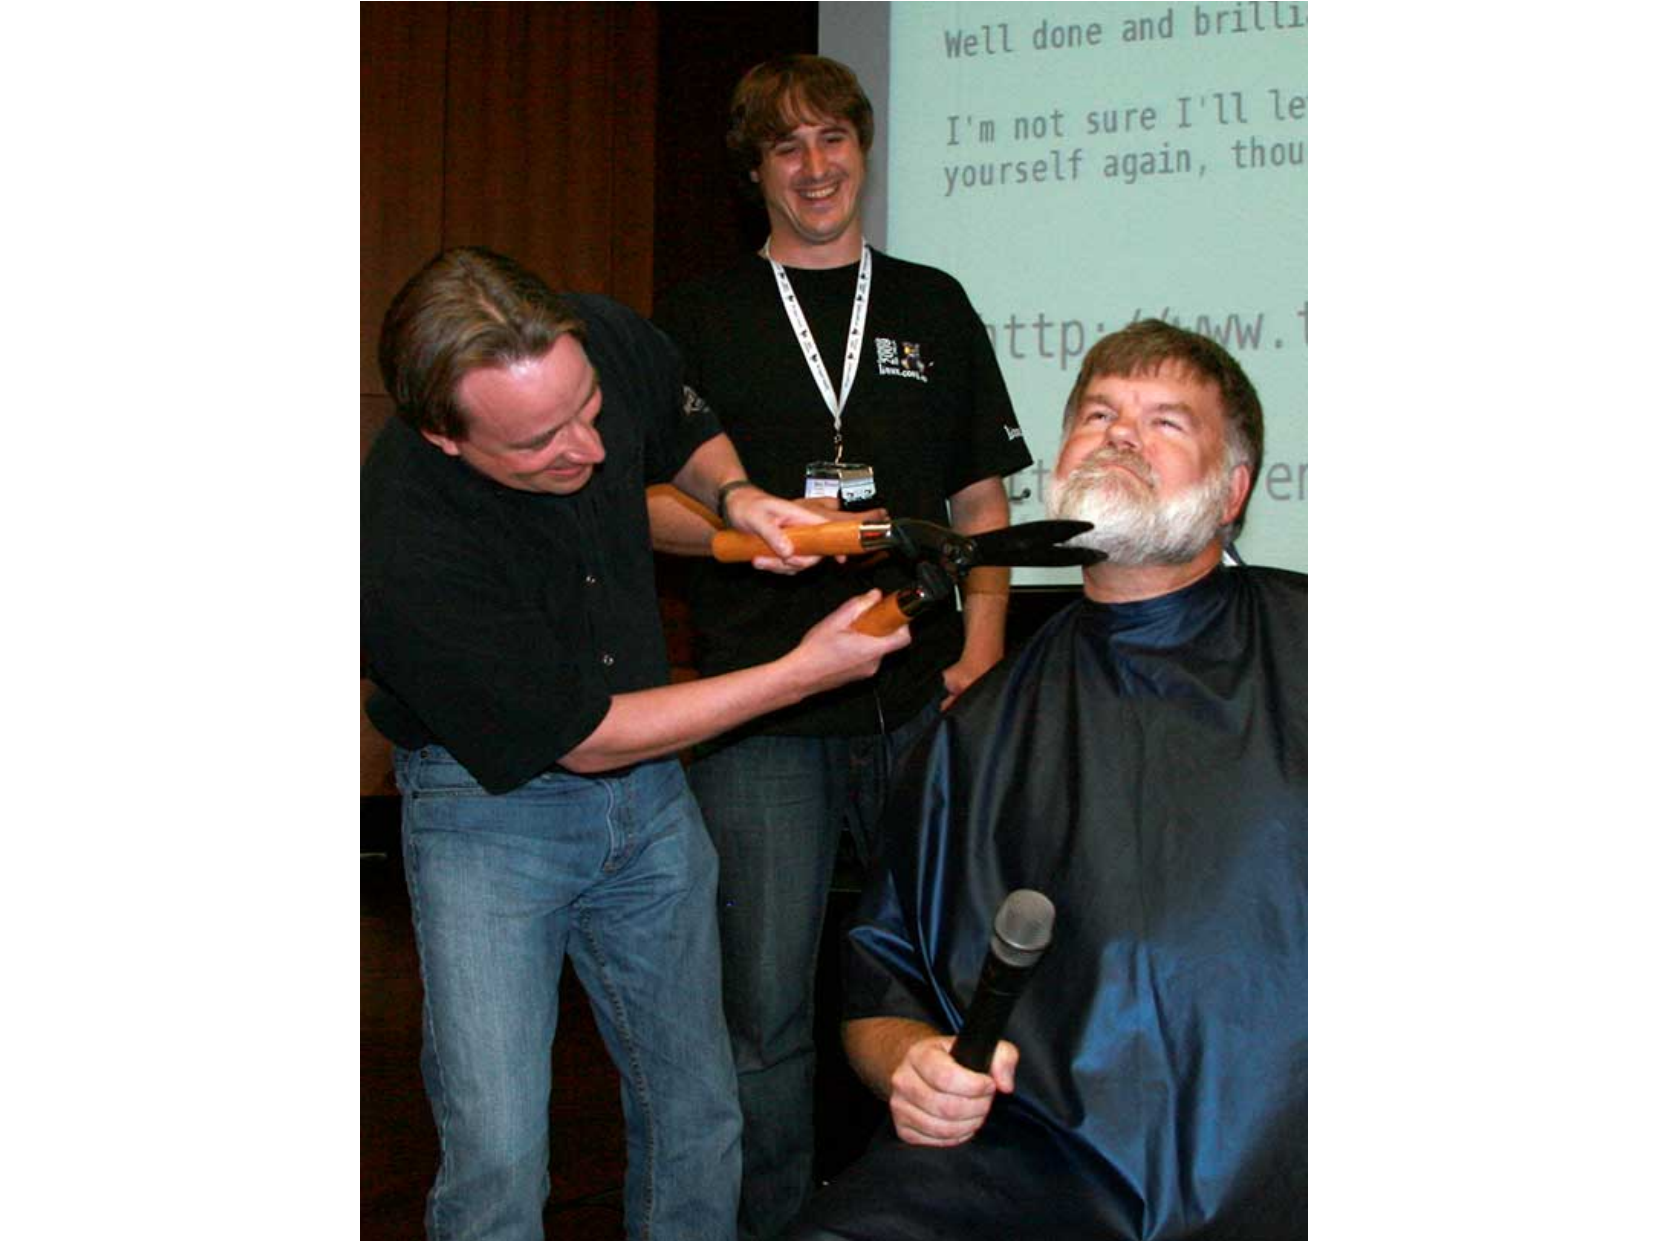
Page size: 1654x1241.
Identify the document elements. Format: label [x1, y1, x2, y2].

picture [360, 1, 1308, 1241]
